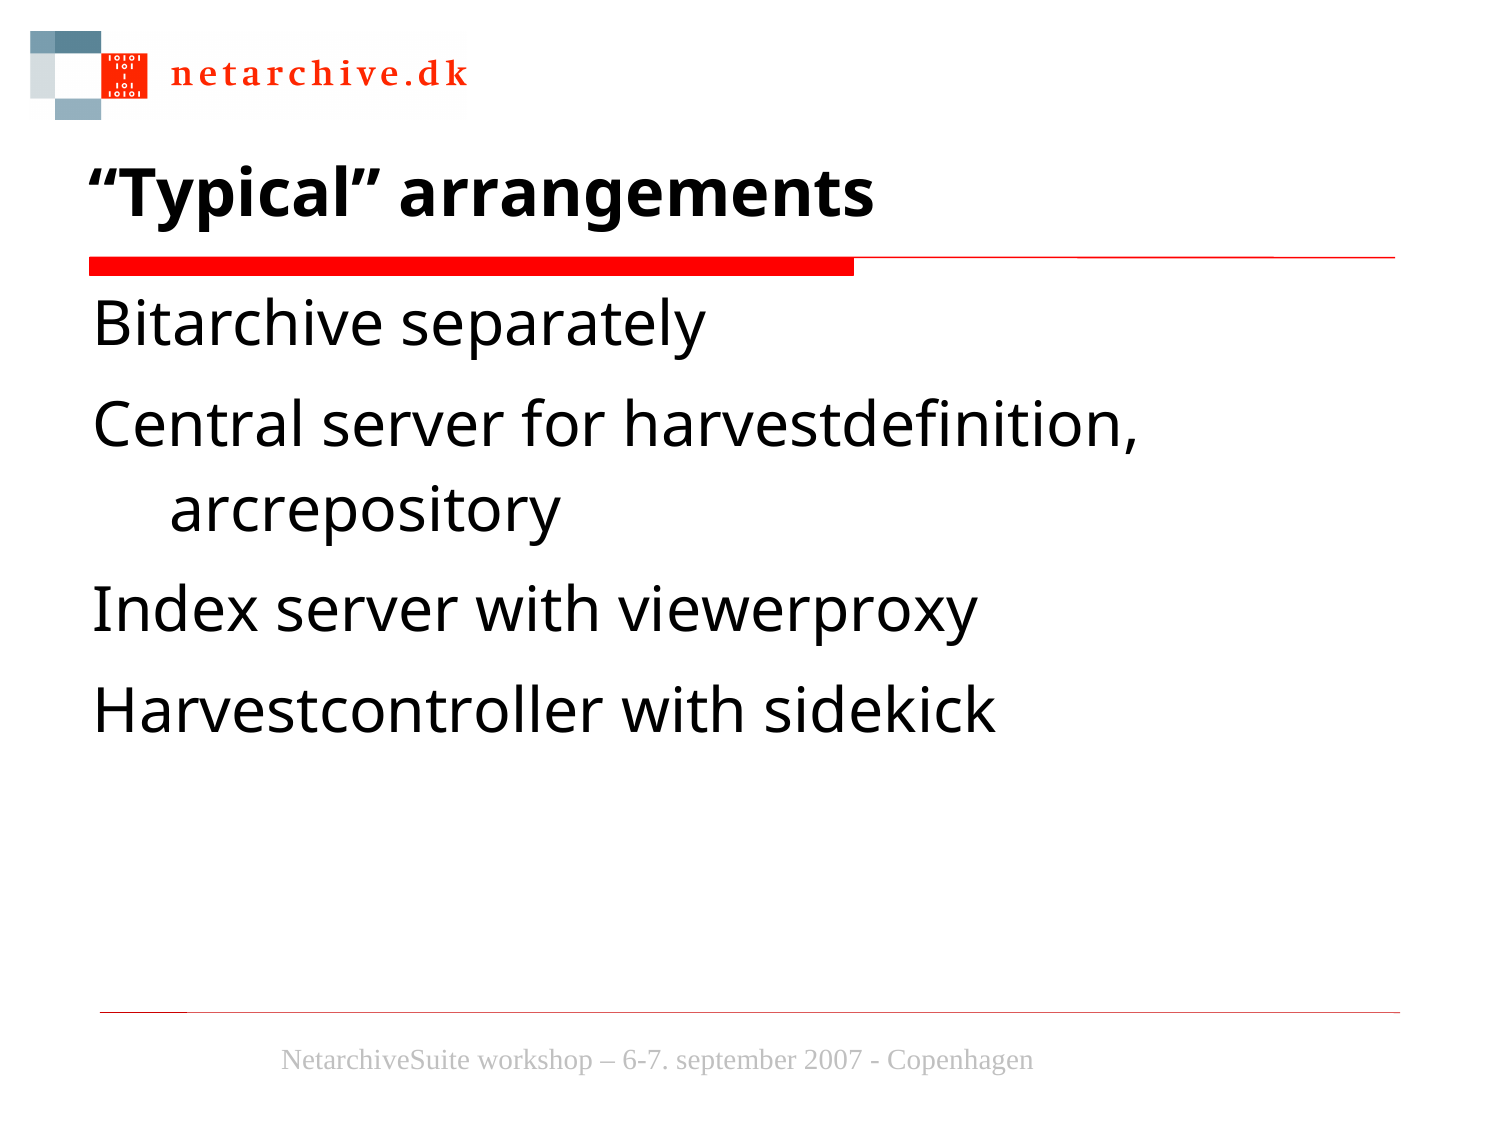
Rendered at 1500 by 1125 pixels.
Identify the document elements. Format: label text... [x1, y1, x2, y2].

picture [29, 31, 467, 120]
title “Typical” arrangements [88, 137, 1401, 244]
list Bitarchive separately Central server for harvestdefinition, arcrepository Index server with viewerproxy Harvestcontroller with sidekick [92, 278, 1406, 988]
